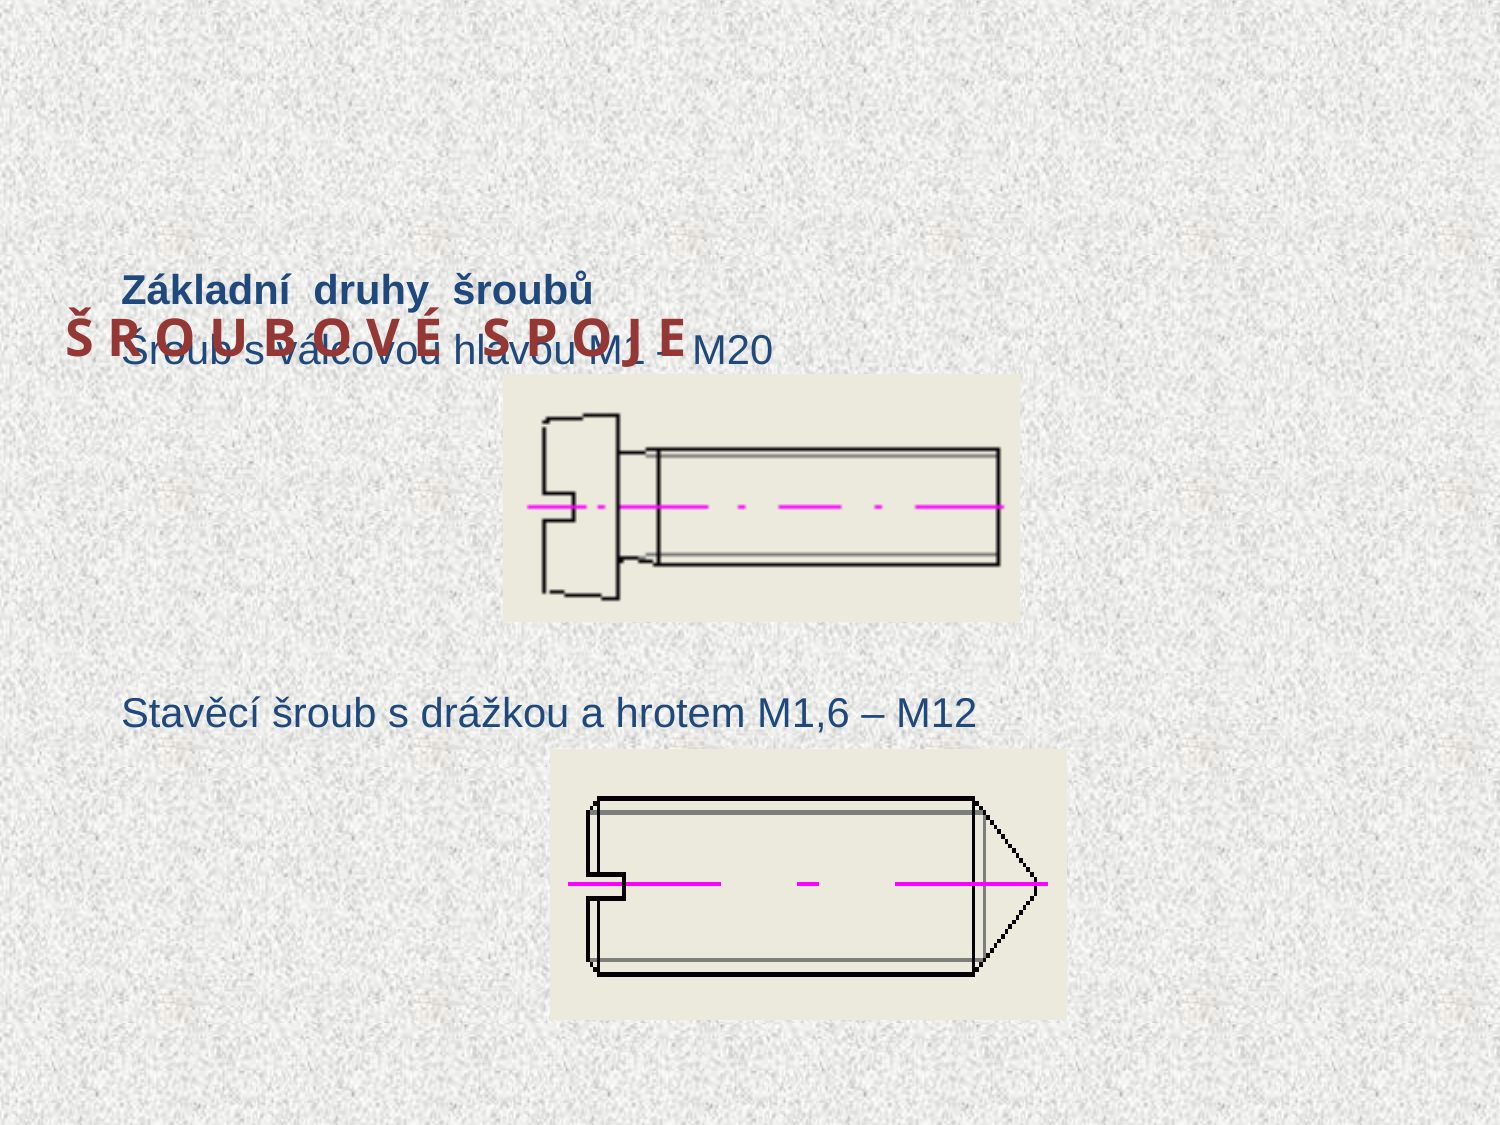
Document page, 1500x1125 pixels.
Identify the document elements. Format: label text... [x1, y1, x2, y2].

picture [550, 750, 1067, 1020]
picture [503, 375, 1020, 622]
title Š R O U B O V É S P O J E [50, 46, 1476, 185]
list Základní druhy šroubů Šroub s válcovou hlavou M1 – M20 Stavěcí šroub s drážkou a hrotem M1,6 – M12 [50, 254, 1476, 998]
